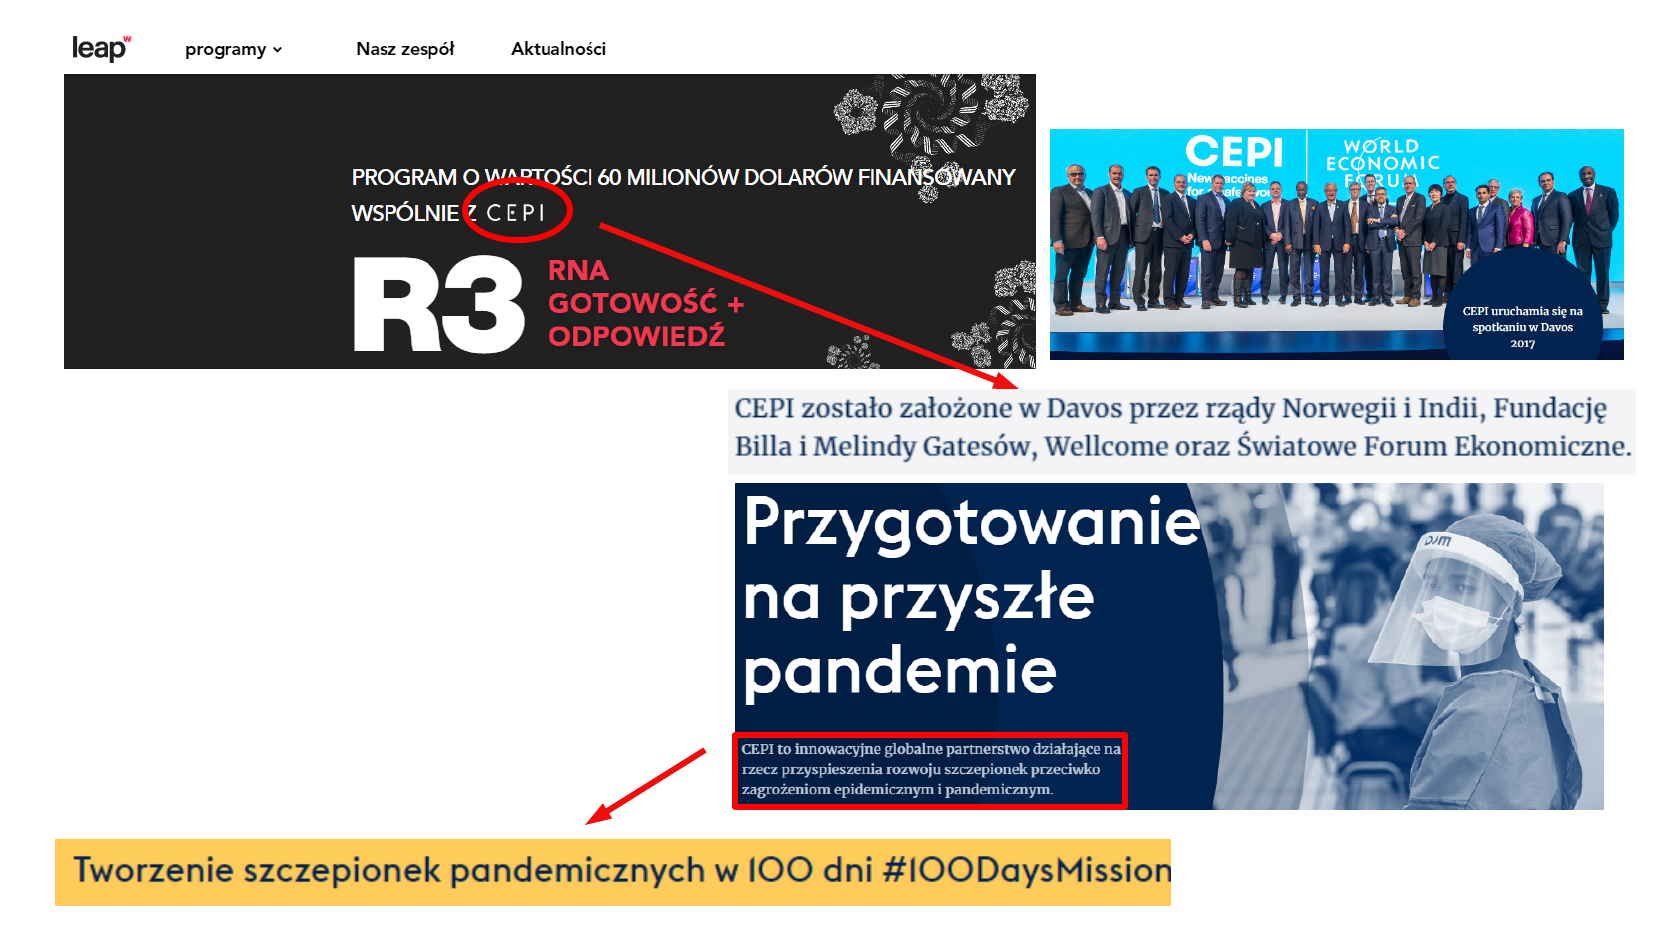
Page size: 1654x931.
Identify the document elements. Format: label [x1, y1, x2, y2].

picture [735, 483, 1604, 811]
picture [738, 738, 1122, 804]
picture [1050, 129, 1624, 361]
picture [64, 29, 1036, 369]
picture [55, 839, 1171, 906]
picture [728, 389, 1636, 475]
